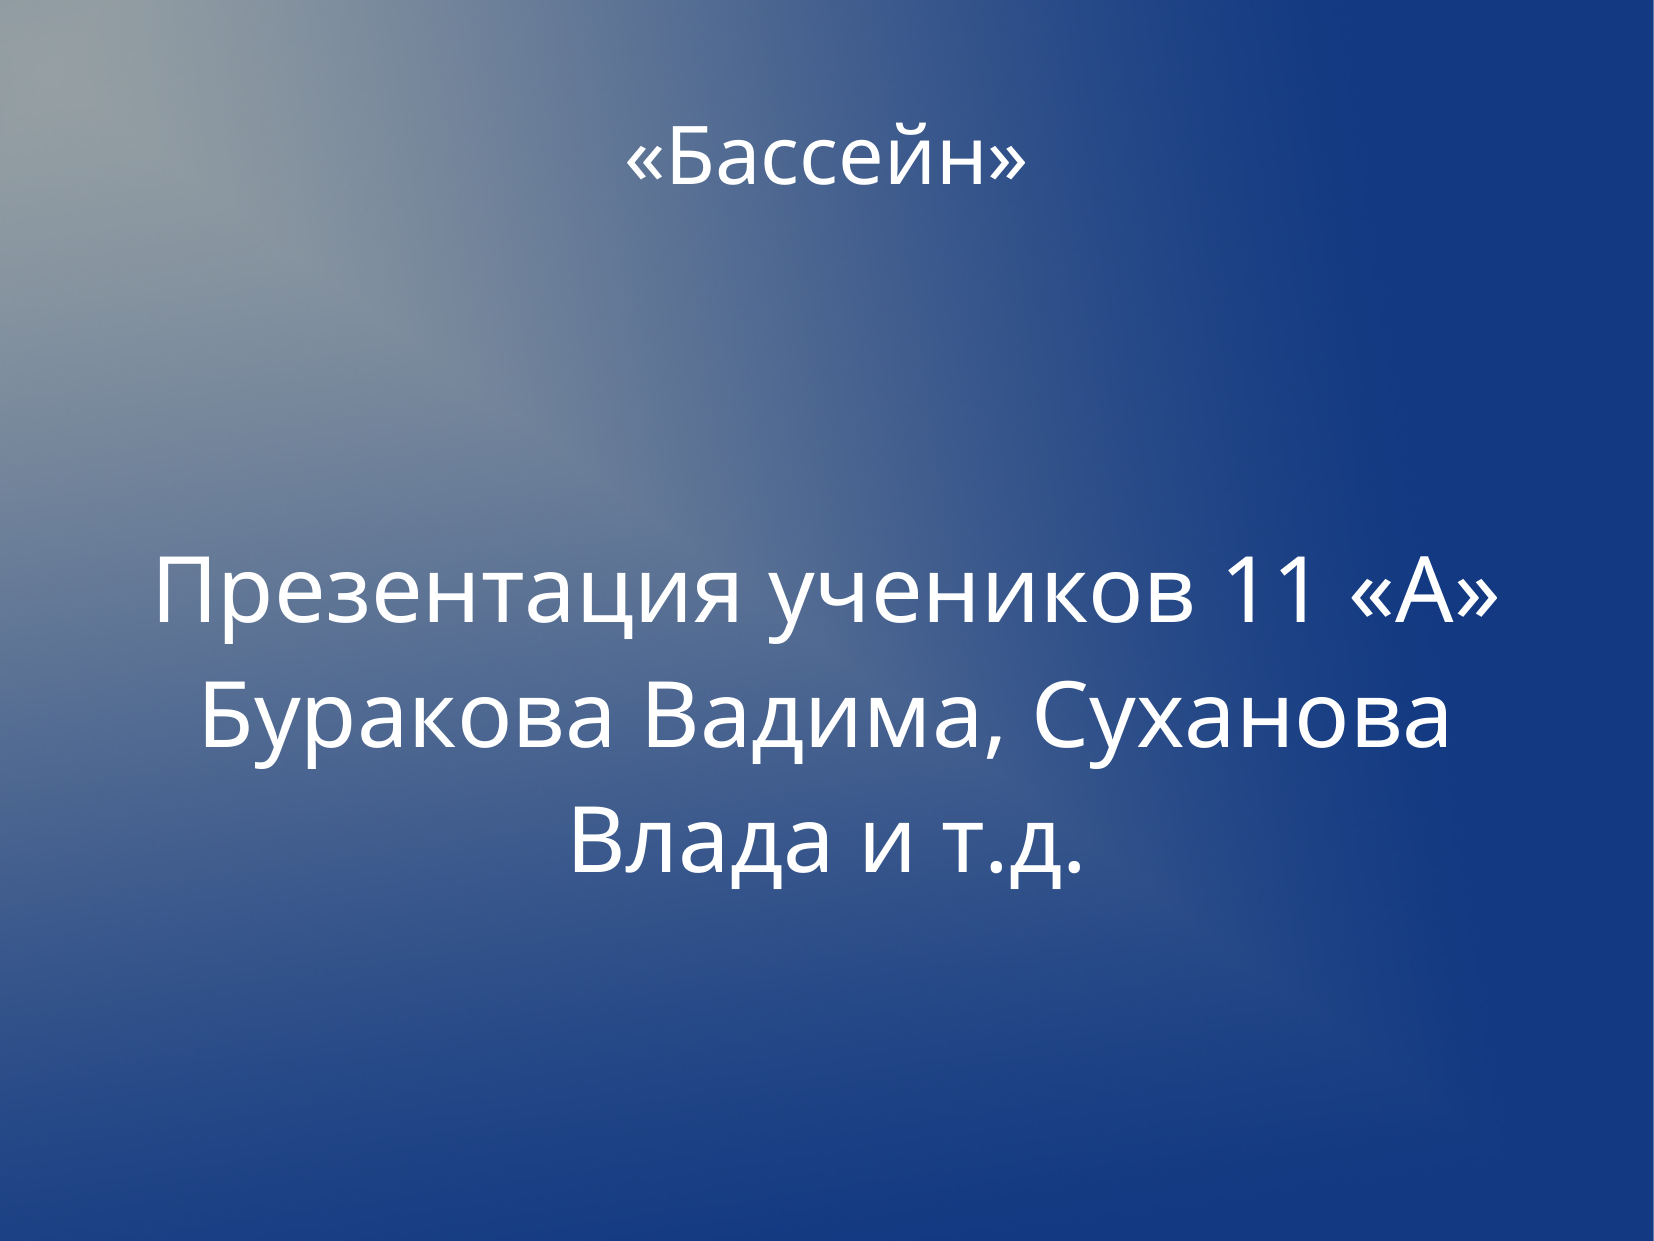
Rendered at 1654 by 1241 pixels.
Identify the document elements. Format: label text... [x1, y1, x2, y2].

title «Бассейн» [82, 49, 1571, 257]
picture [0, 0, 1654, 1241]
subtitle Презентация учеников 11 «А» Буракова Вадима, Суханова Влада и т.д. [82, 290, 1571, 1135]
